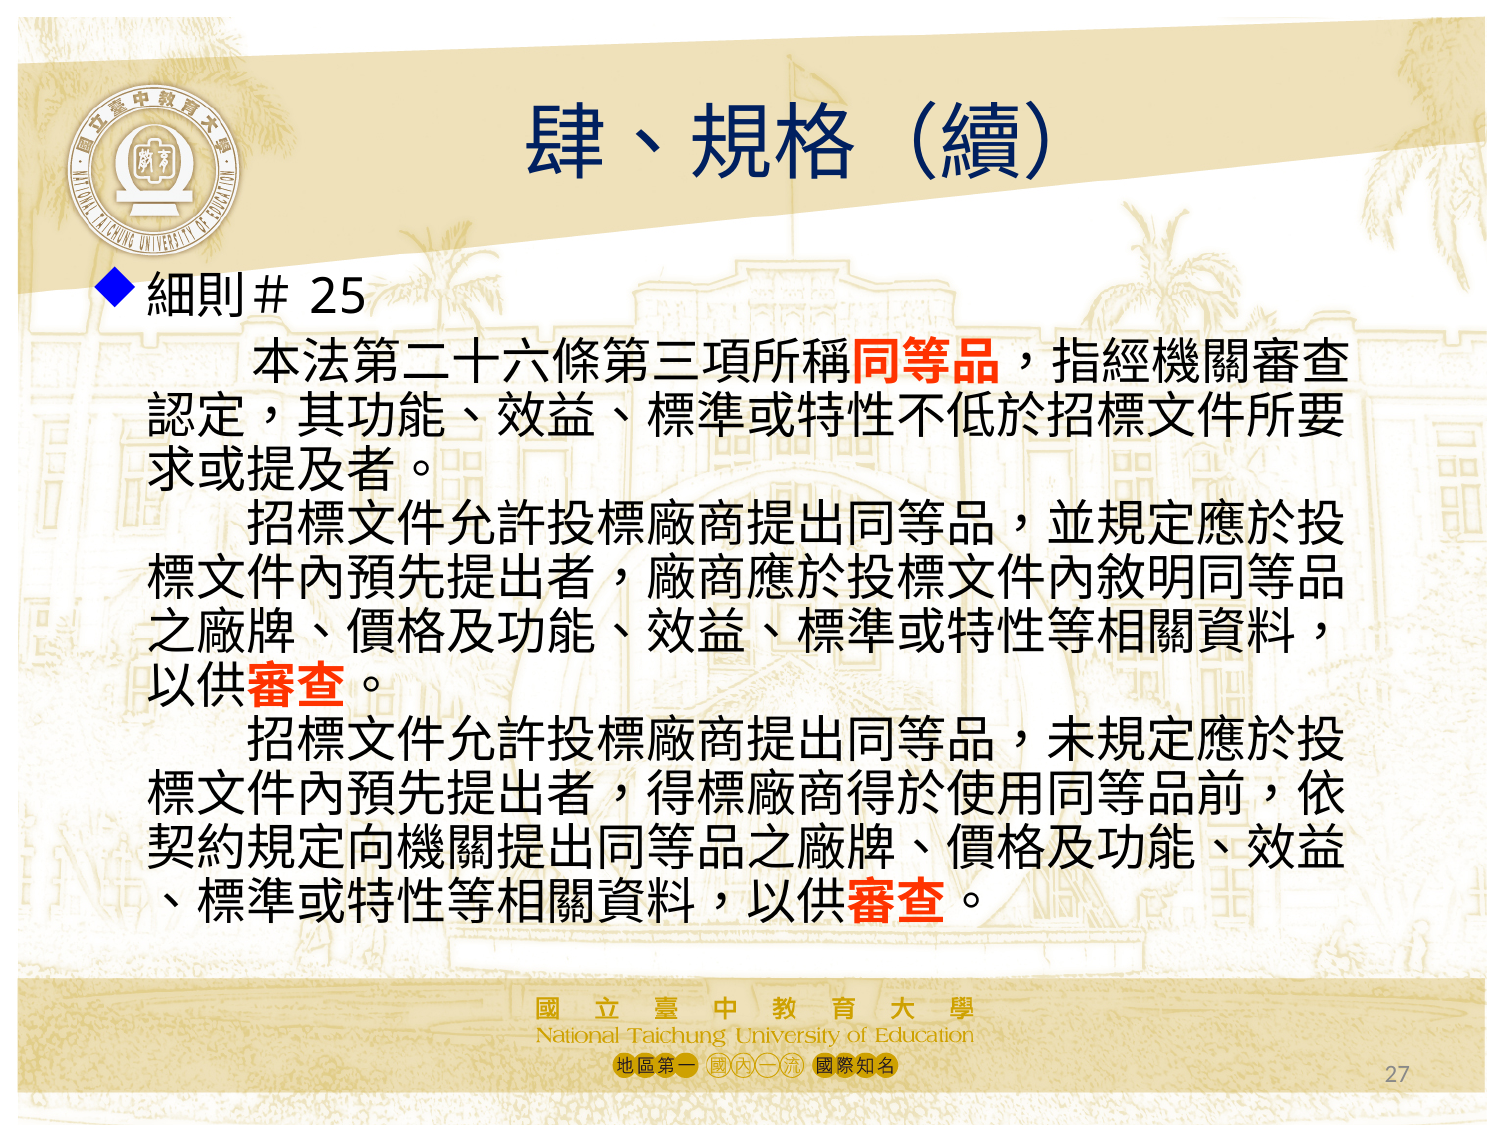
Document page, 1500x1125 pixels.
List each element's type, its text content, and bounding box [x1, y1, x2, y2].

picture [0, 0, 1500, 1125]
list 細則＃25 本法第二十六條第三項所稱同等品，指經機關審查認定，其功能、效益、標準或特性不低於招標文件所要求或提及者。 招標文件允許投標廠商提出同等品，並規定應於投標文件內預先提出者，廠商應於投標文件內敘明同等品之廠牌、價格及功能、效益、標準或特性等相關資料，以供審查。 招標文件允許投標廠商提出同等品，未規定應於投標文件內預先提出者，得標廠商得於使用同等品前，依契約規定向機關提出同等品之廠牌、價格及功能、效益、標準或特性等相關資料，以供審查。 [74, 262, 1388, 1005]
title 肆、規格（續） [289, 45, 1341, 233]
text_box <編號> [1074, 1042, 1426, 1103]
